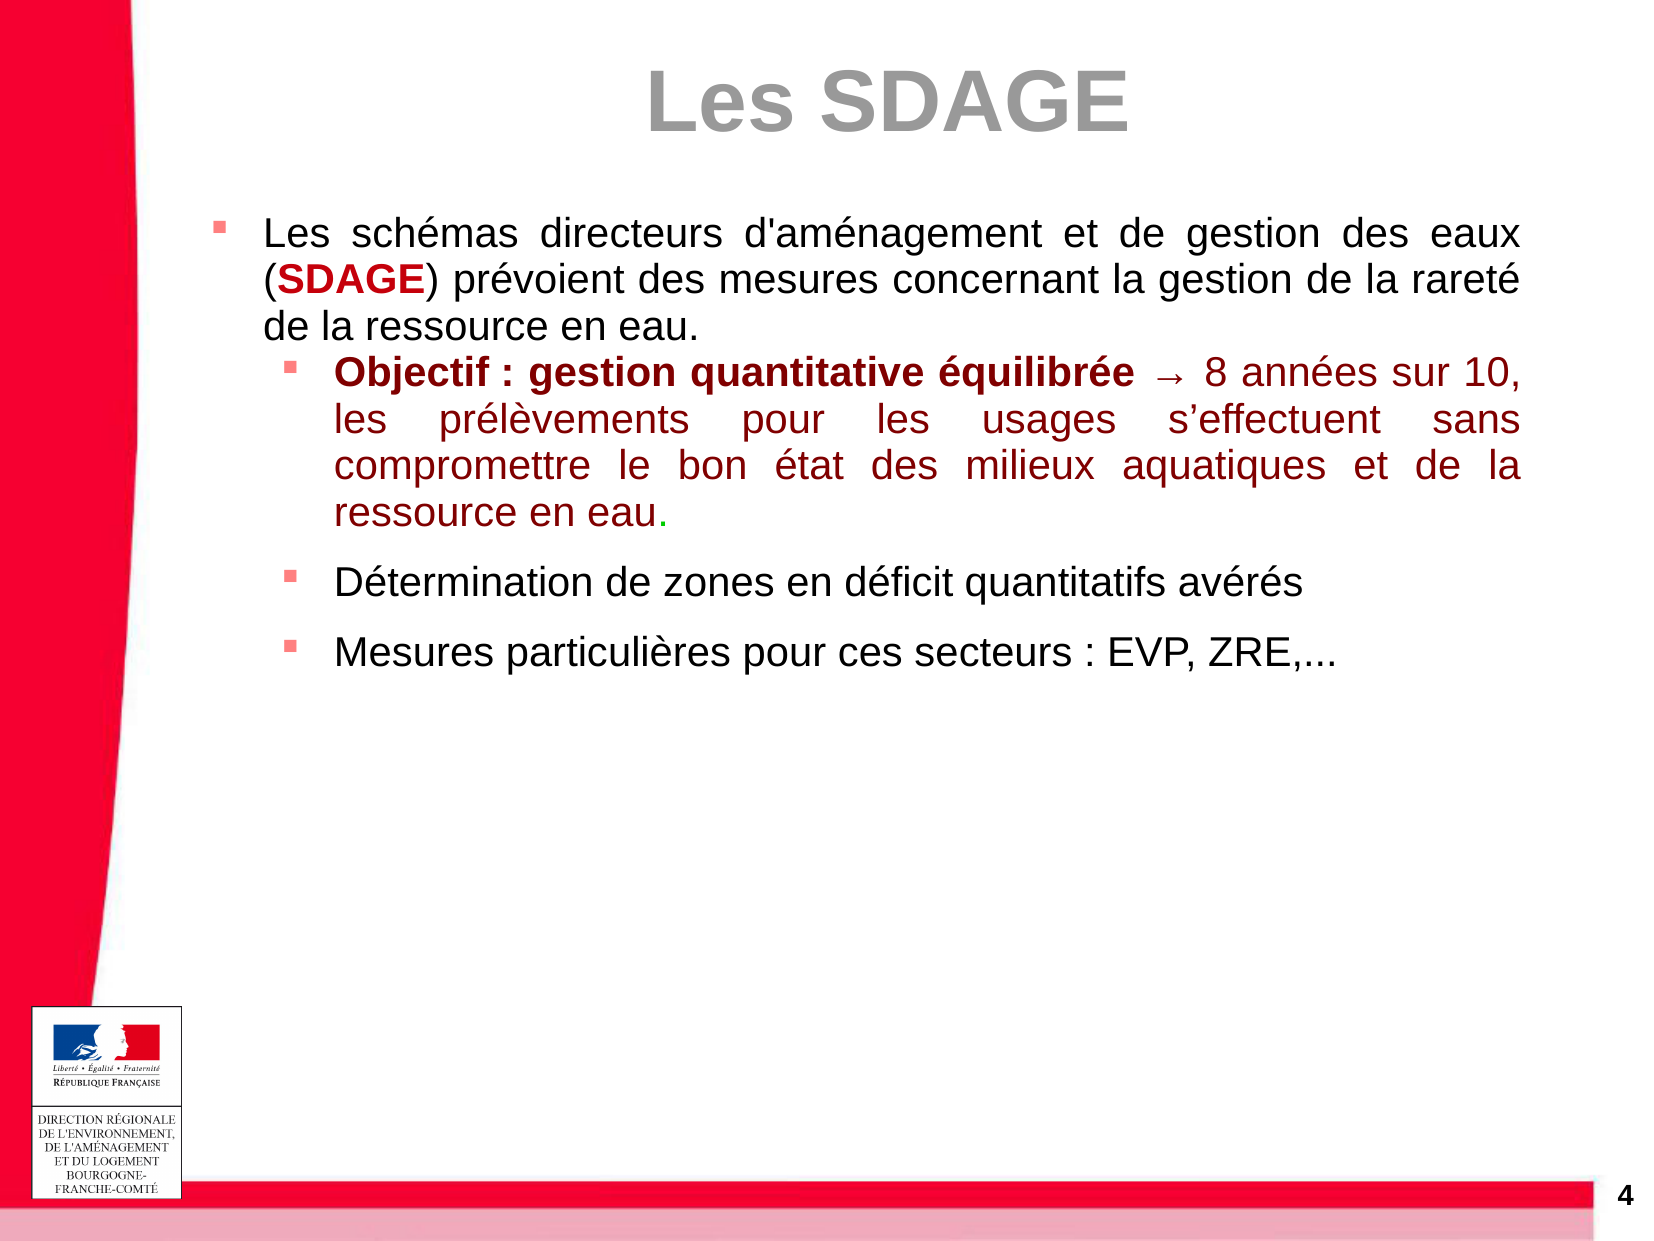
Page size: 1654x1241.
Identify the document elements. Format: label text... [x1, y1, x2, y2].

list Les schémas directeurs d'aménagement et de gestion des eaux (SDAGE) prévoient des mesures concernant la gestion de la rareté de la ressource en eau. Objectif : gestion quantitative équilibrée → 8 années sur 10, les prélèvements pour les usages s’effectuent sans compromettre le bon état des milieux aquatiques et de la ressource en eau. Détermination de zones en déficit quantitatifs avérés Mesures particulières pour ces secteurs : EVP, ZRE,... [192, 209, 1522, 1241]
title Les SDAGE [143, 28, 1633, 175]
picture [0, 0, 1653, 1241]
